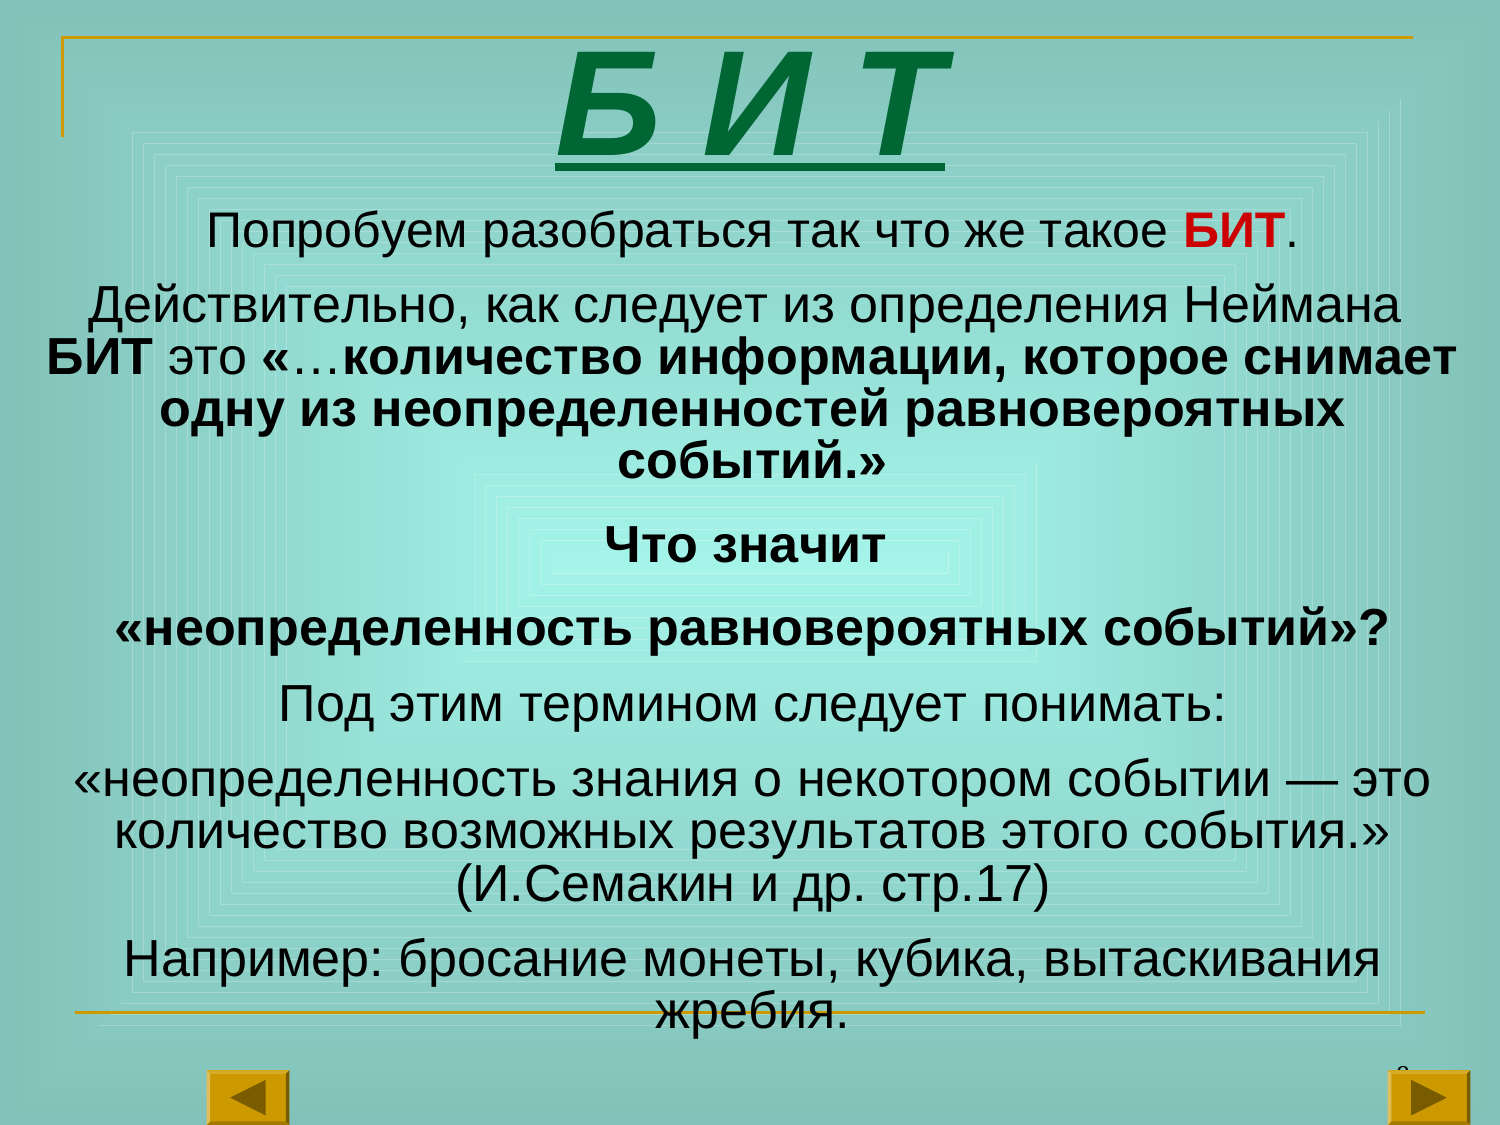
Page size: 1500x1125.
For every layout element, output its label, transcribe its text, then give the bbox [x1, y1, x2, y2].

text_box [1389, 1070, 1471, 1125]
text_box [208, 1070, 290, 1125]
text_box Попробуем разобраться так что же такое БИТ. Действительно, как следует из определения Неймана БИТ это «…количество информации, которое снимает одну из неопределенностей равновероятных событий.» Что значит «неопределенность равновероятных событий»? Под этим термином следует понимать: «неопределенность знания о некотором событии — это количество возможных результатов этого события.» (И.Семакин и др. стр.17) Например: бросание монеты, кубика, вытаскивания жребия. [29, 199, 1477, 1048]
title Б И Т [75, 11, 1426, 199]
